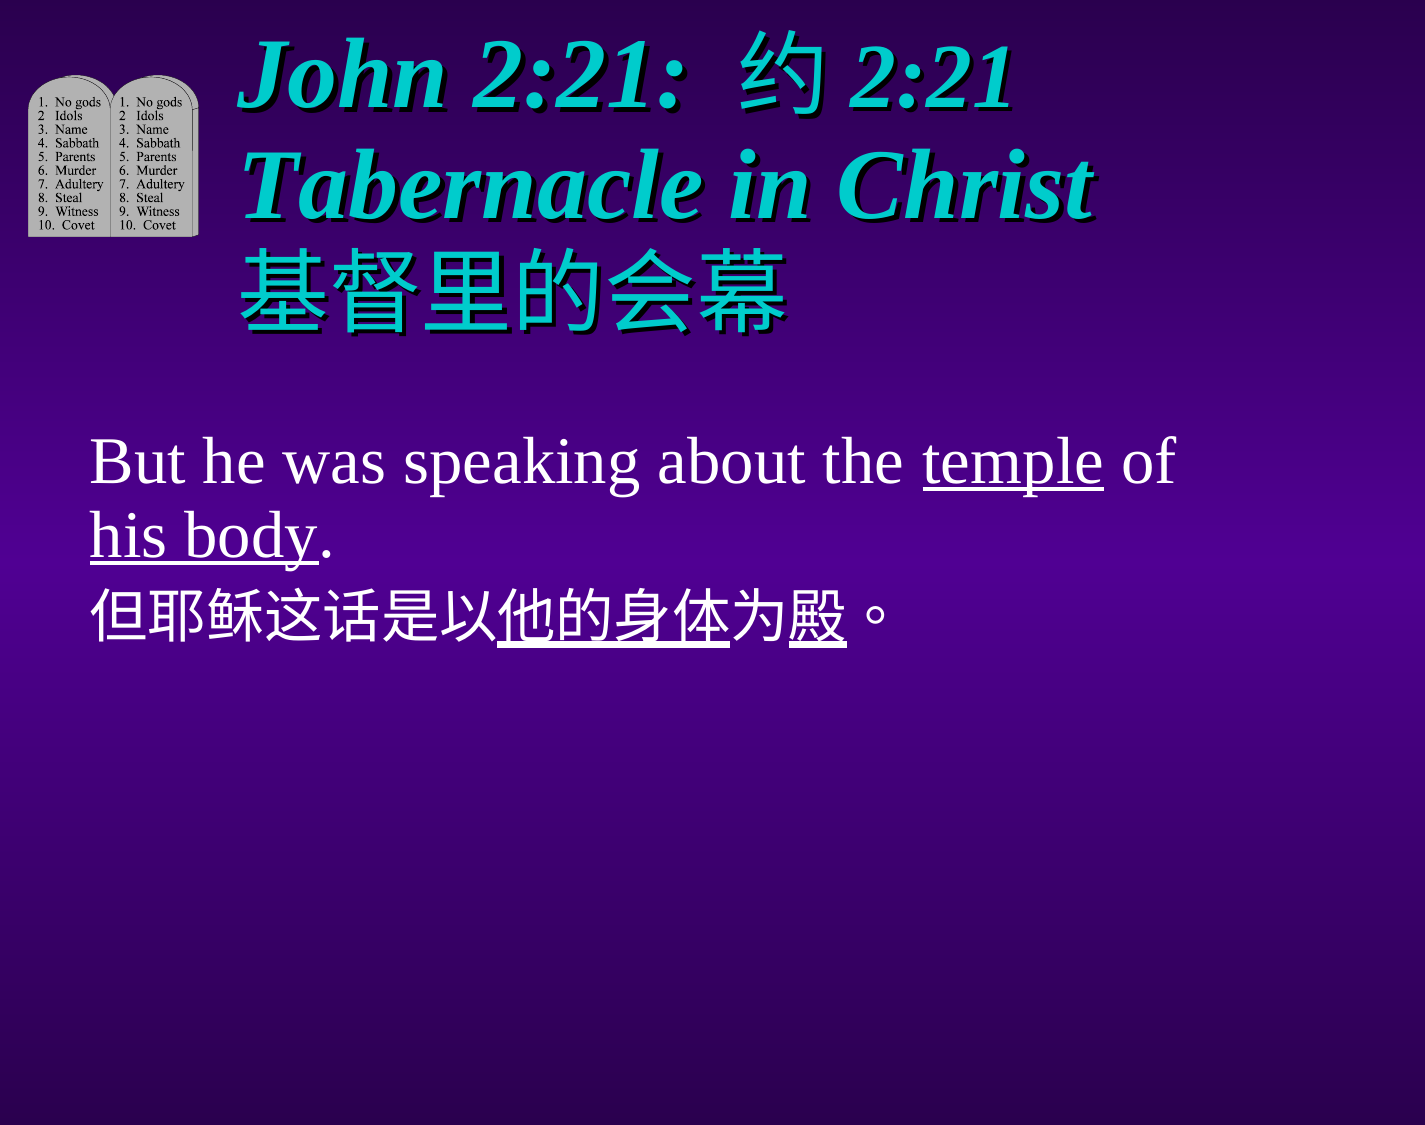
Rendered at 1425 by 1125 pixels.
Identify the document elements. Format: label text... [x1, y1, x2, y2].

title John 2:21: 约2:21 Tabernacle in Christ 基督里的会幕 [237, 18, 1319, 348]
text_box But he was speaking about the temple of his body. 但耶稣这话是以他的身体为殿。 [75, 416, 1276, 732]
